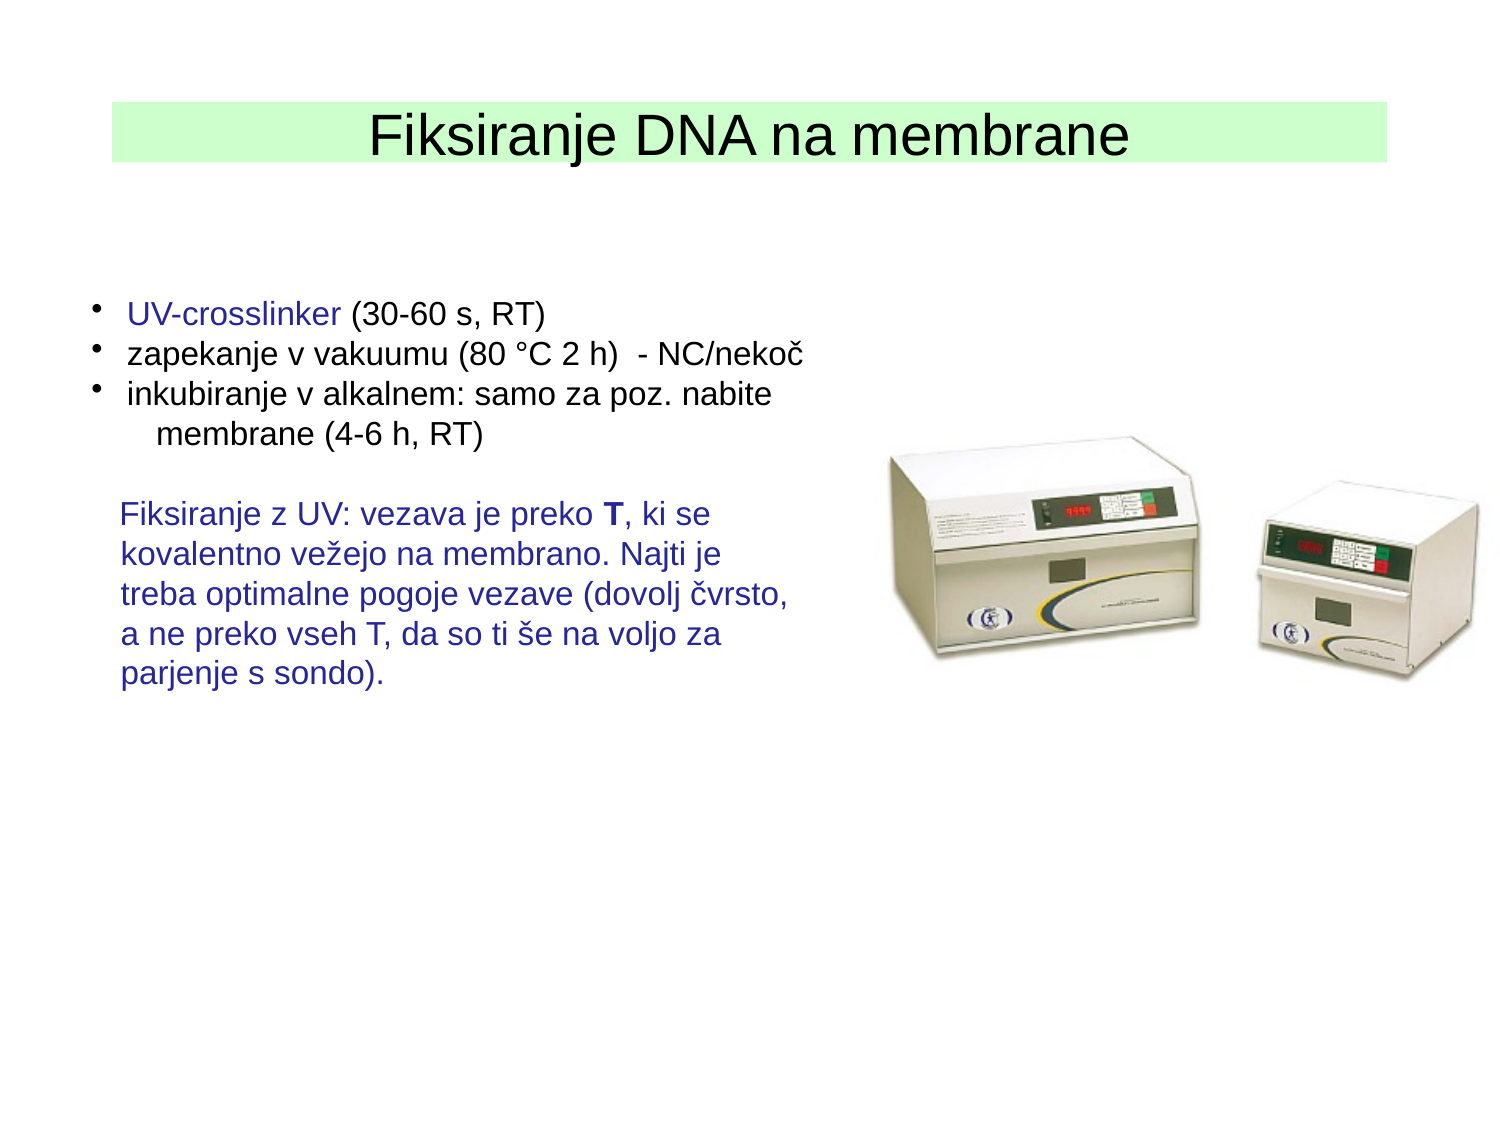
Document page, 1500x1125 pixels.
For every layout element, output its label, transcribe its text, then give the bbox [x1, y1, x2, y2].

picture [875, 432, 1500, 702]
text_box UV-crosslinker (30-60 s, RT) zapekanje v vakuumu (80 °C 2 h) - NC/nekoč inkubiranje v alkalnem: samo za poz. nabite membrane (4-6 h, RT) Fiksiranje z UV: vezava je preko T, ki se kovalentno vežejo na membrano. Najti je treba optimalne pogoje vezave (dovolj čvrsto, a ne preko vseh T, da so ti še na voljo za parjenje s sondo). [76, 285, 821, 700]
text_box Fiksiranje DNA na membrane [112, 101, 1388, 163]
